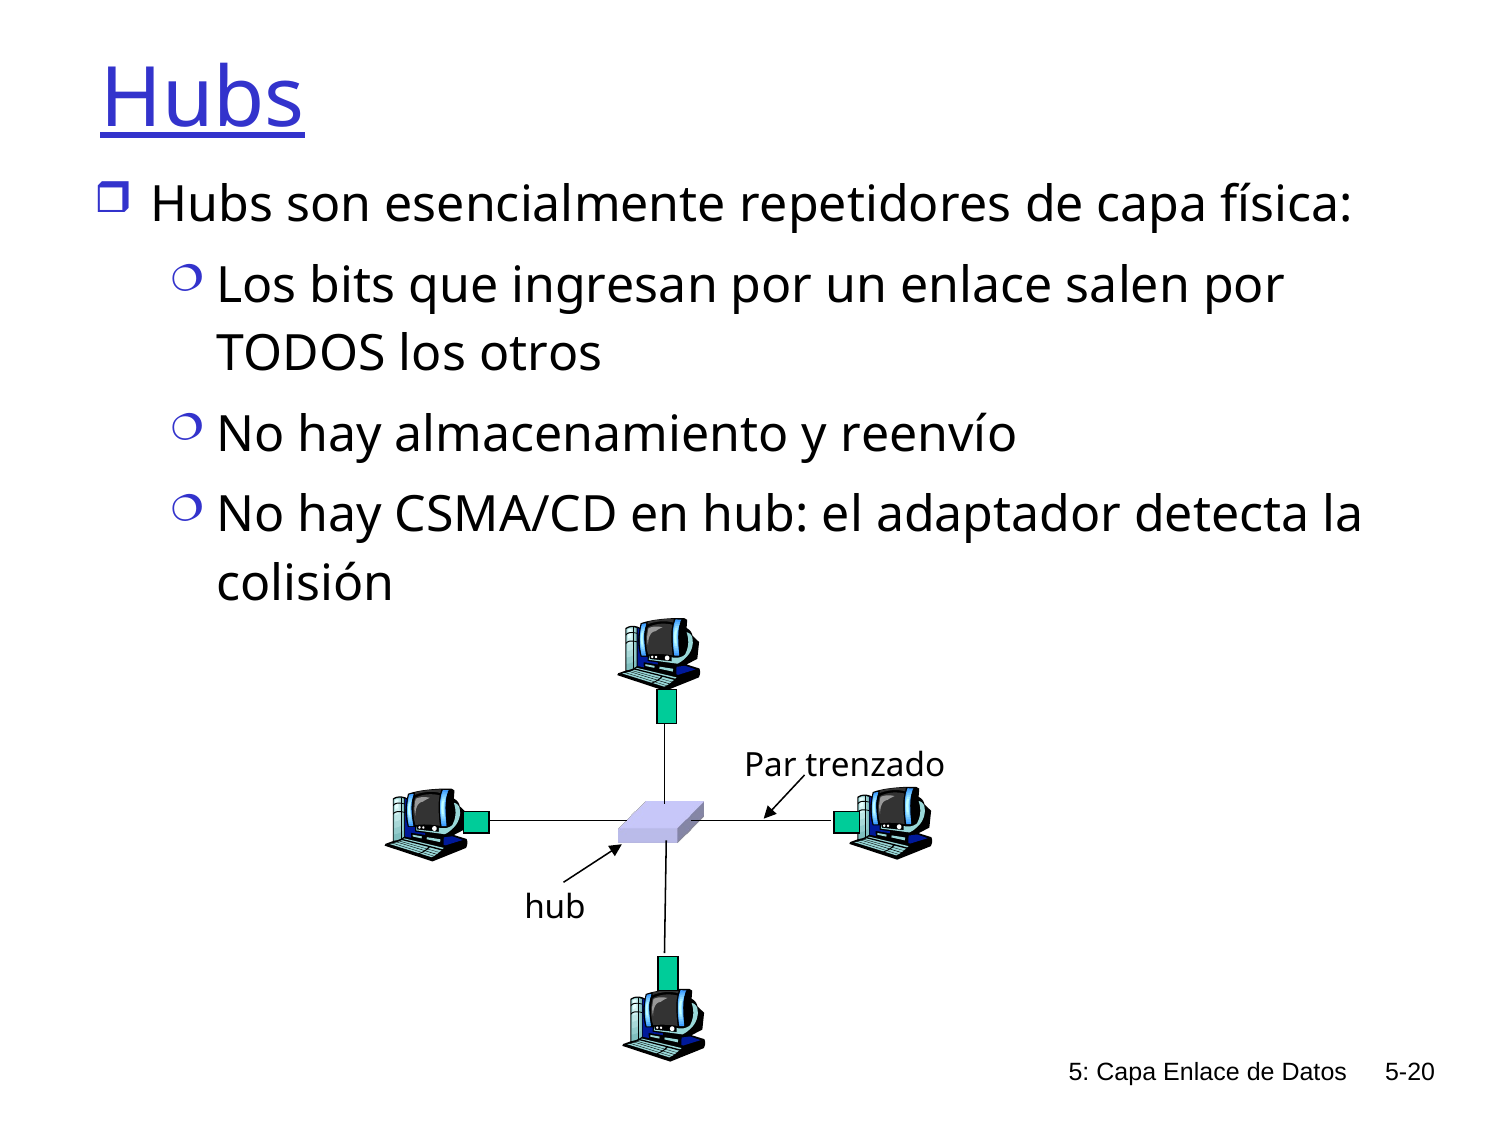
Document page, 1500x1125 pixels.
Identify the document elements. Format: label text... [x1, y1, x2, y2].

title Hubs [85, 0, 1361, 160]
text_box Par trenzado [729, 735, 961, 792]
picture [384, 787, 469, 862]
picture [622, 988, 707, 1062]
text_box hub [509, 877, 601, 934]
picture [849, 792, 934, 860]
text_box [833, 811, 860, 834]
picture [617, 617, 702, 691]
list Hubs son esencialmente repetidores de capa física: Los bits que ingresan por un enlace salen por TODOS los otros No hay almacenamiento y reenvío No hay CSMA/CD en hub: el adaptador detecta la colisión [79, 160, 1432, 544]
text_box [618, 801, 703, 843]
